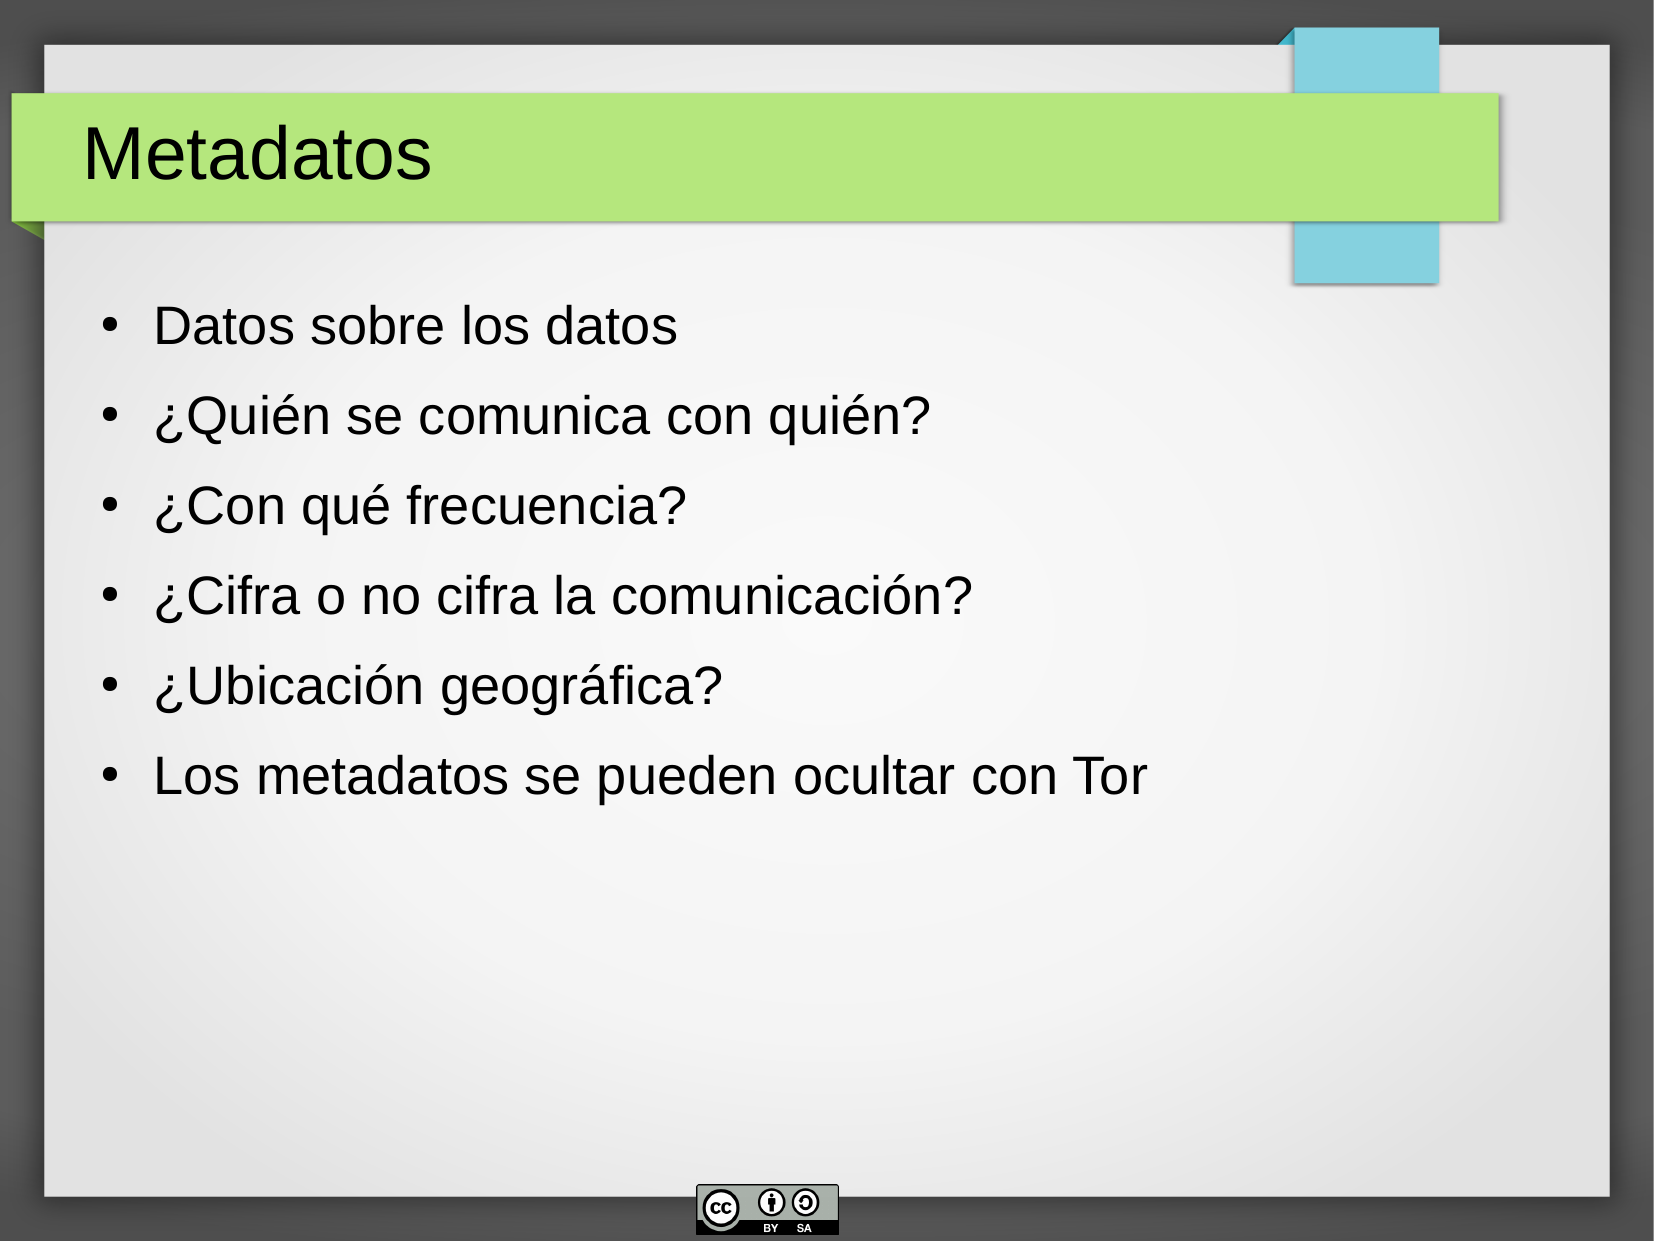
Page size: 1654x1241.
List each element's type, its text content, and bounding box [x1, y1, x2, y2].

list Datos sobre los datos ¿Quién se comunica con quién? ¿Con qué frecuencia? ¿Cifra o no cifra la comunicación? ¿Ubicación geográfica? Los metadatos se pueden ocultar con Tor [82, 295, 1571, 1015]
picture [0, 0, 1654, 1241]
title Metadatos [82, 94, 1264, 213]
